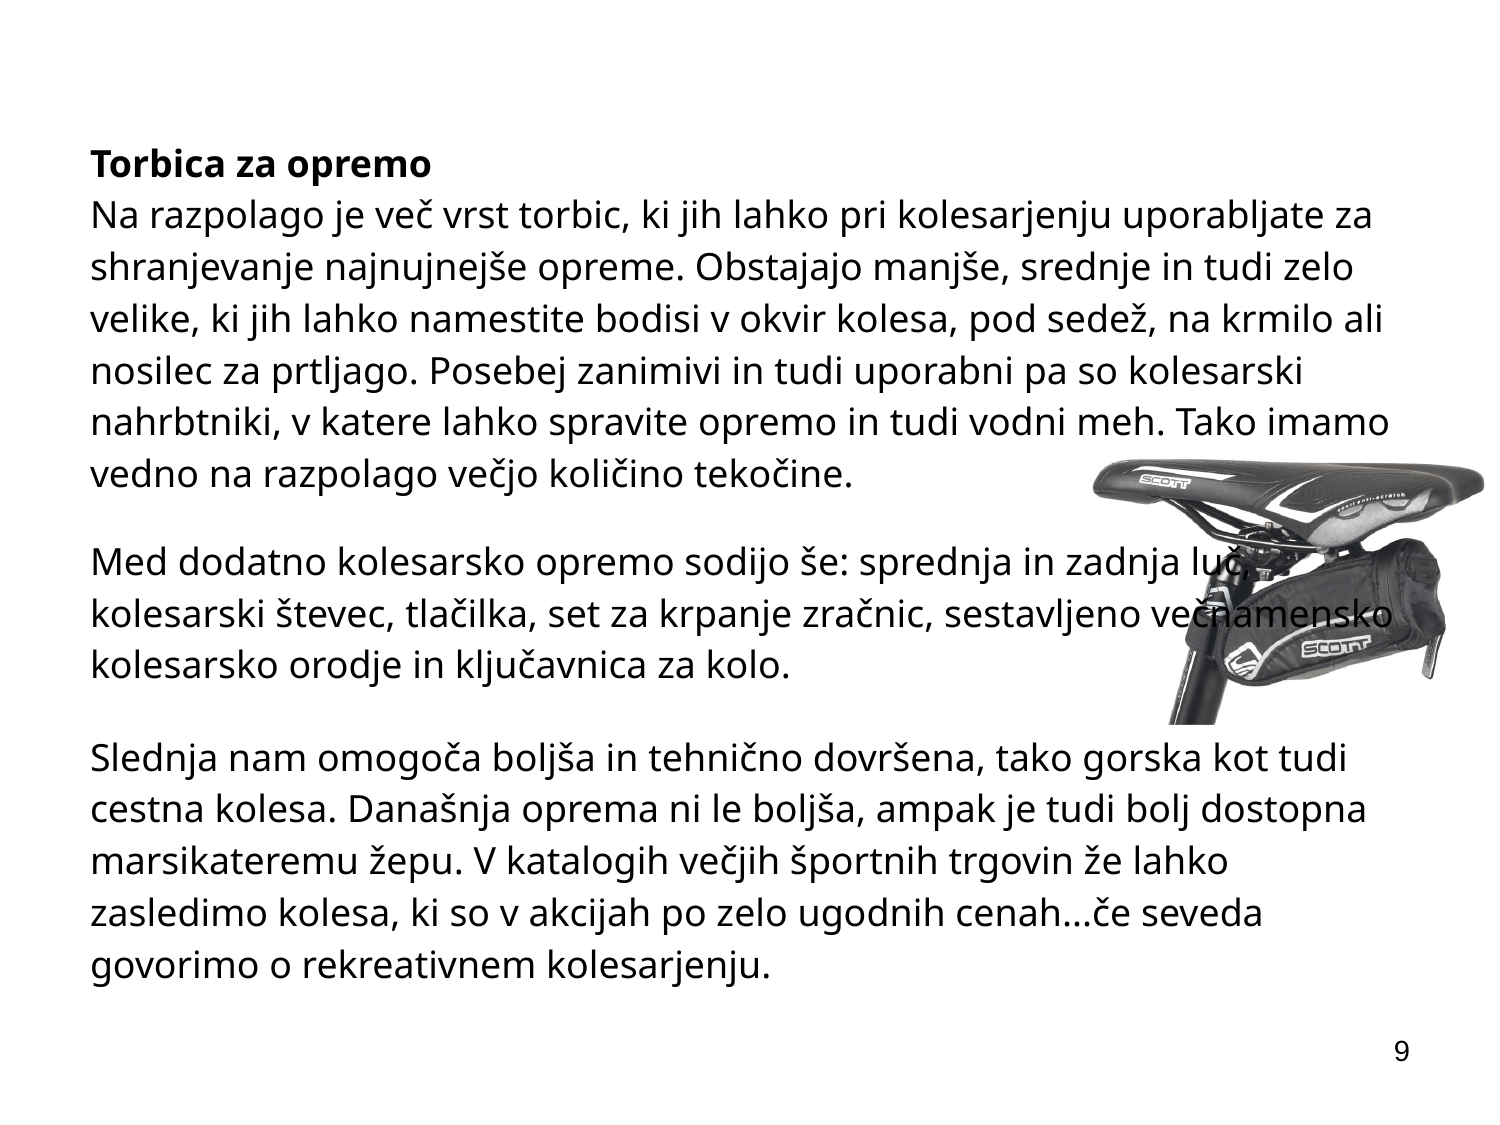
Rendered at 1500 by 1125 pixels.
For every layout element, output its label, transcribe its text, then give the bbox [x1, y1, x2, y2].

picture [1425, 456, 1500, 725]
slide_number <number> [1074, 1024, 1425, 1103]
list Torbica za opremo Na razpolago je več vrst torbic, ki jih lahko pri kolesarjenju uporabljate za shranjevanje najnujnejše opreme. Obstajajo manjše, srednje in tudi zelo velike, ki jih lahko namestite bodisi v okvir kolesa, pod sedež, na krmilo ali nosilec za prtljago. Posebej zanimivi in tudi uporabni pa so kolesarski nahrbtniki, v katere lahko spravite opremo in tudi vodni meh. Tako imamo vedno na razpolago večjo količino tekočine. Med dodatno kolesarsko opremo sodijo še: sprednja in zadnja luč, kolesarski števec, tlačilka, set za krpanje zračnic, sestavljeno večnamensko kolesarsko orodje in ključavnica za kolo. Slednja nam omogoča boljša in tehnično dovršena, tako gorska kot tudi cestna kolesa. Današnja oprema ni le boljša, ampak je tudi bolj dostopna marsikateremu žepu. V katalogih večjih športnih trgovin že lahko zasledimo kolesa, ki so v akcijah po zelo ugodnih cenah...če seveda govorimo o rekreativnem kolesarjenju. [75, 125, 1425, 1005]
